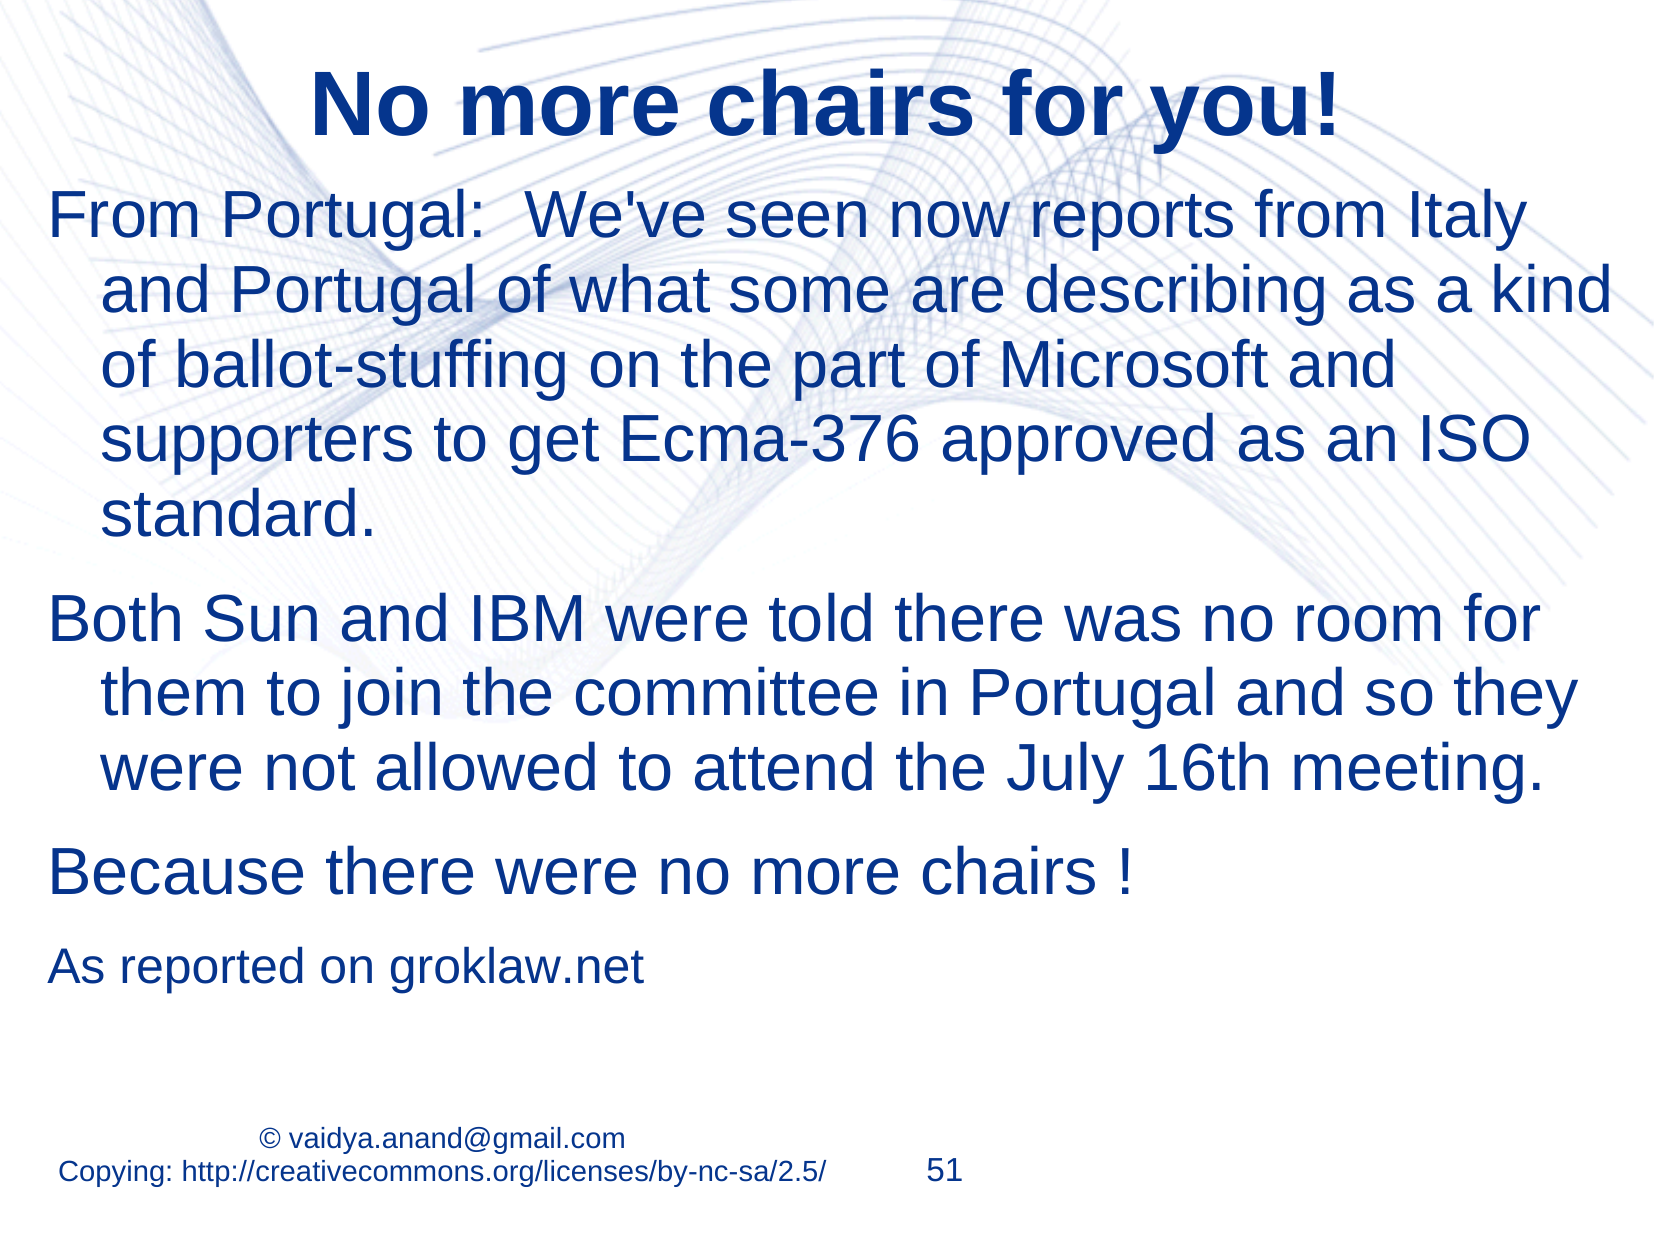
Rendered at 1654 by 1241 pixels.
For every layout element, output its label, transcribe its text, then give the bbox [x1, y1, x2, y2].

picture [0, 0, 1654, 1241]
list From Portugal: We've seen now reports from Italy and Portugal of what some are describing as a kind of ballot-stuffing on the part of Microsoft and supporters to get Ecma-376 approved as an ISO standard. Both Sun and IBM were told there was no room for them to join the committee in Portugal and so they were not allowed to attend the July 16th meeting. Because there were no more chairs ! As reported on groklaw.net [29, 177, 1625, 1108]
title No more chairs for you! [29, 36, 1625, 170]
